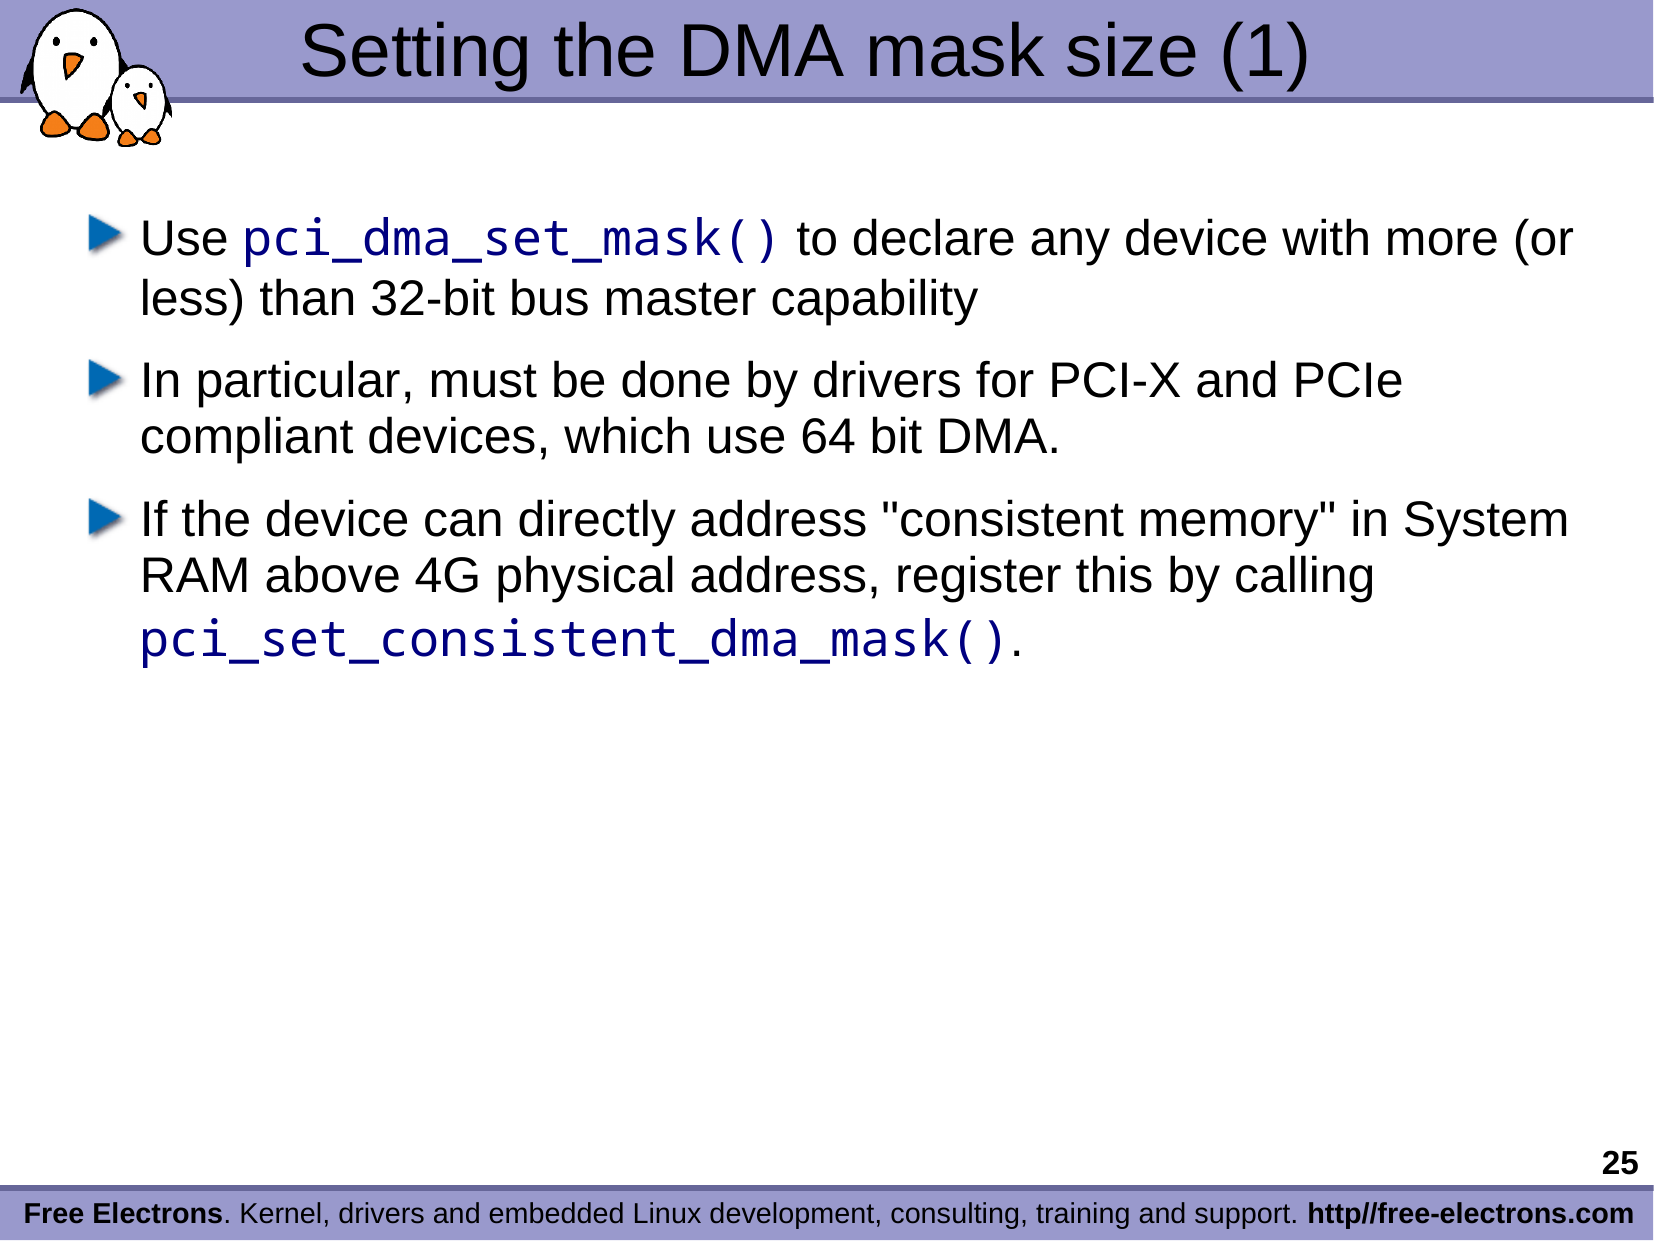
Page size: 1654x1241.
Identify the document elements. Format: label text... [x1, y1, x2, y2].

title Setting the DMA mask size (1) [60, 0, 1551, 101]
picture [20, 8, 172, 147]
list Use pci_dma_set_mask() to declare any device with more (or less) than 32-bit bus master capability In particular, must be done by drivers for PCI-X and PCIe compliant devices, which use 64 bit DMA. If the device can directly address "consistent memory" in System RAM above 4G physical address, register this by calling pci_set_consistent_dma_mask(). [68, 201, 1592, 1118]
